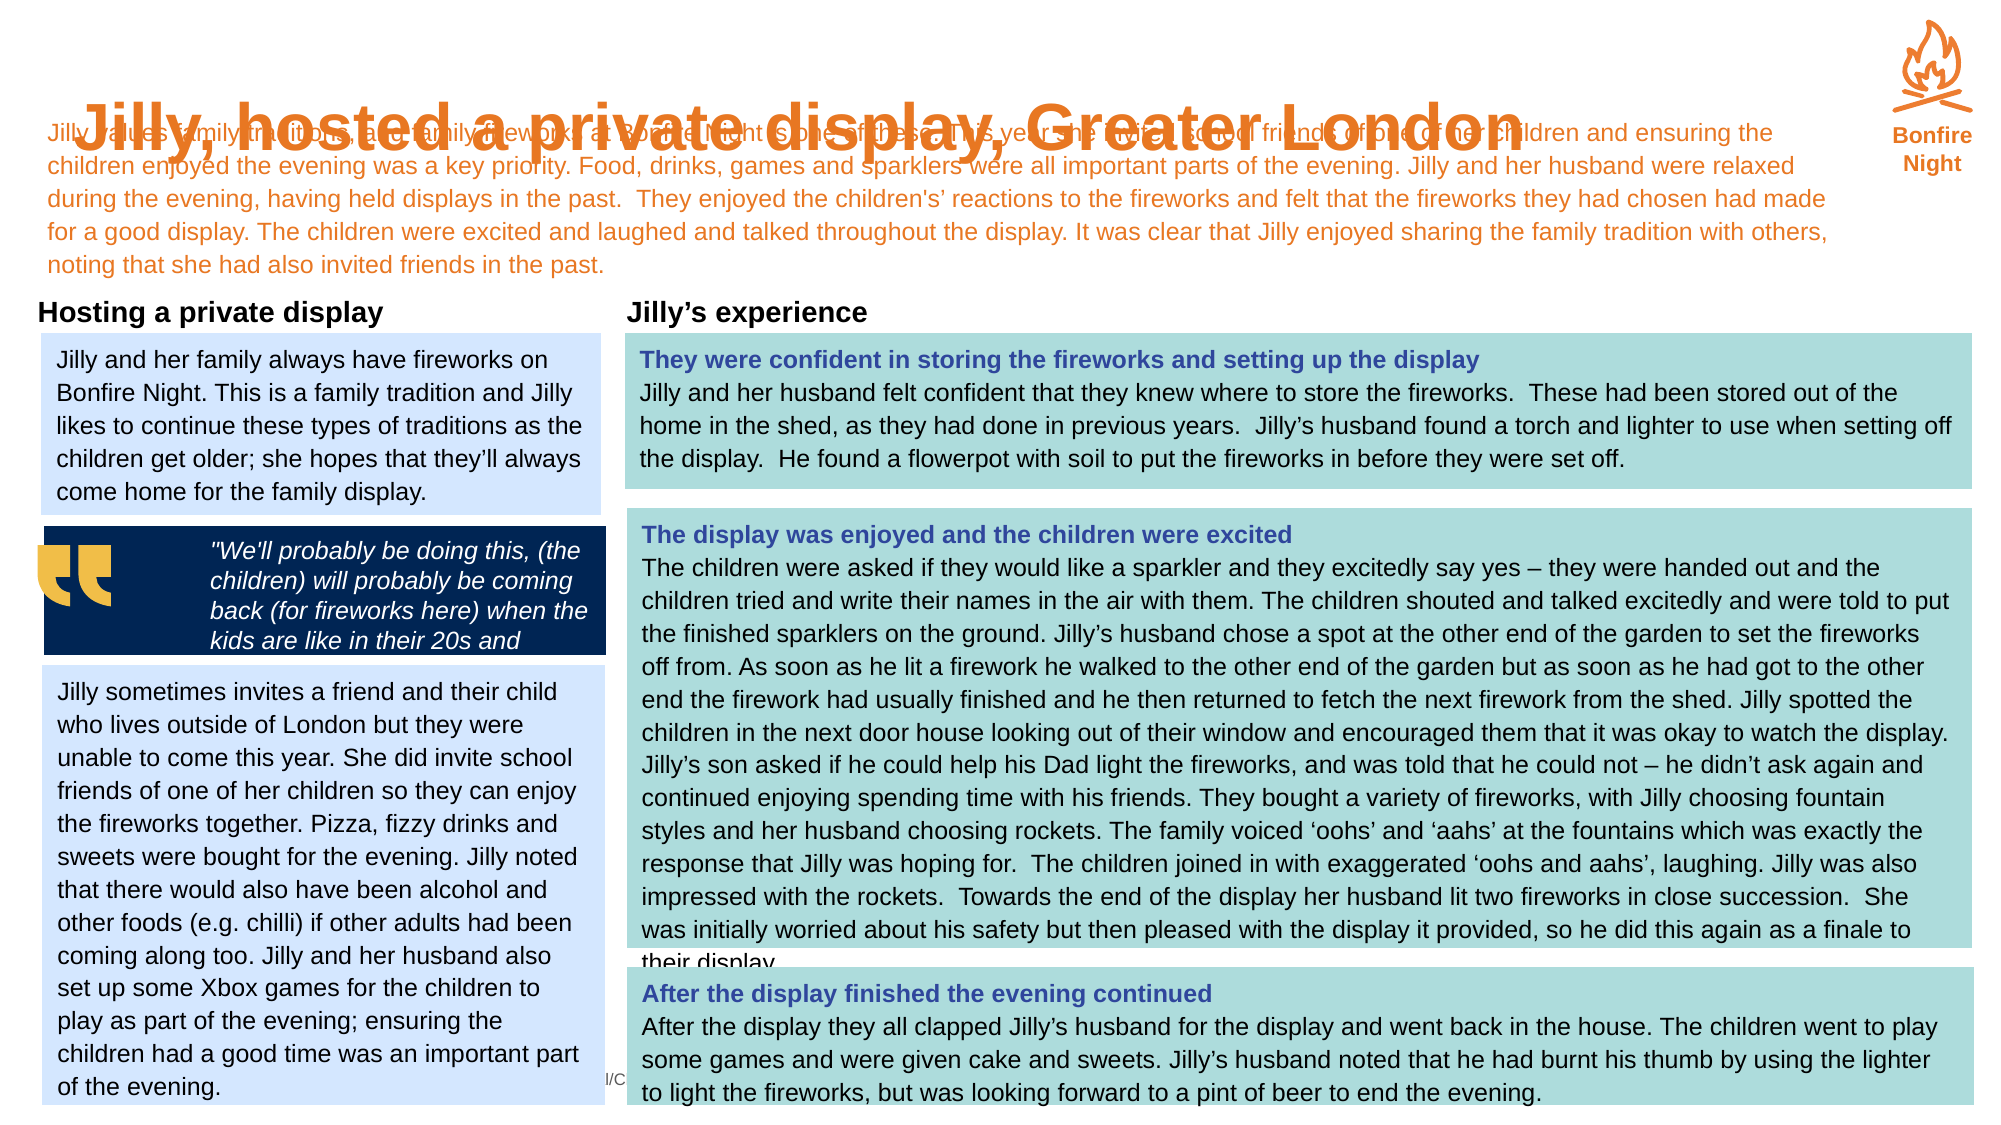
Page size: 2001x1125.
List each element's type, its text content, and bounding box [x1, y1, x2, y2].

text_box [78, 545, 111, 607]
text_box Jilly values family traditions, and family fireworks at Bonfire Night is one of these. This year she invited school friends of one of her children and ensuring the children enjoyed the evening was a key priority. Food, drinks, games and sparklers were all important parts of the evening. Jilly and her husband were relaxed during the evening, having held displays in the past. They enjoyed the children's’ reactions to the fireworks and felt that the fireworks they had chosen had made for a good display. The children were excited and laughed and talked throughout the display. It was clear that Jilly enjoyed sharing the family tradition with others, noting that she had also invited friends in the past. [33, 106, 1874, 291]
text_box Bonfire Night [1865, 113, 2000, 185]
text_box "We'll probably be doing this, (the children) will probably be coming back (for fireworks here) when the kids are like in their 20s and 30s..." [45, 527, 605, 654]
text_box [1892, 88, 1973, 113]
text_box Jilly and her family always have fireworks on Bonfire Night. This is a family tradition and Jilly likes to continue these types of traditions as the children get older; she hopes that they’ll always come home for the family display. [41, 333, 601, 515]
title Jilly, hosted a private display, Greater London [45, 7, 1760, 106]
text_box [1902, 19, 1962, 92]
text_box The display was enjoyed and the children were excited The children were asked if they would like a sparkler and they excitedly say yes – they were handed out and the children tried and write their names in the air with them. The children shouted and talked excitedly and were told to put the finished sparklers on the ground. Jilly’s husband chose a spot at the other end of the garden to set the fireworks off from. As soon as he lit a firework he walked to the other end of the garden but as soon as he had got to the other end the firework had usually finished and he then returned to fetch the next firework from the shed. Jilly spotted the children in the next door house looking out of their window and encouraged them that it was okay to watch the display. Jilly’s son asked if he could help his Dad light the fireworks, and was told that he could not – he didn’t ask again and continued enjoying spending time with his friends. They bought a variety of fireworks, with Jilly choosing fountain styles and her husband choosing rockets. The family voiced ‘oohs’ and ‘aahs’ at the fountains which was exactly the response that Jilly was hoping for. The children joined in with exaggerated ‘oohs and aahs’, laughing. Jilly was also impressed with the rockets. Towards the end of the display her husband lit two fireworks in close succession. She was initially worried about his safety but then pleased with the display it provided, so he did this again as a finale to their display. [627, 508, 1972, 948]
text_box They were confident in storing the fireworks and setting up the display Jilly and her husband felt confident that they knew where to store the fireworks. These had been stored out of the home in the shed, as they had done in previous years. Jilly’s husband found a torch and lighter to use when setting off the display. He found a flowerpot with soil to put the fireworks in before they were set off. [625, 333, 1972, 489]
text_box Jilly’s experience [626, 289, 1420, 326]
text_box [37, 545, 71, 607]
text_box Hosting a private display [37, 289, 605, 326]
text_box Jilly sometimes invites a friend and their child who lives outside of London but they were unable to come this year. She did invite school friends of one of her children so they can enjoy the fireworks together. Pizza, fizzy drinks and sweets were bought for the evening. Jilly noted that there would also have been alcohol and other foods (e.g. chilli) if other adults had been coming along too. Jilly and her husband also set up some Xbox games for the children to play as part of the evening; ensuring the children had a good time was an important part of the evening. [42, 665, 605, 1105]
text_box After the display finished the evening continued After the display they all clapped Jilly’s husband for the display and went back in the house. The children went to play some games and were given cake and sweets. Jilly’s husband noted that he had burnt his thumb by using the lighter to light the fireworks, but was looking forward to a pint of beer to end the evening. [627, 967, 1974, 1105]
